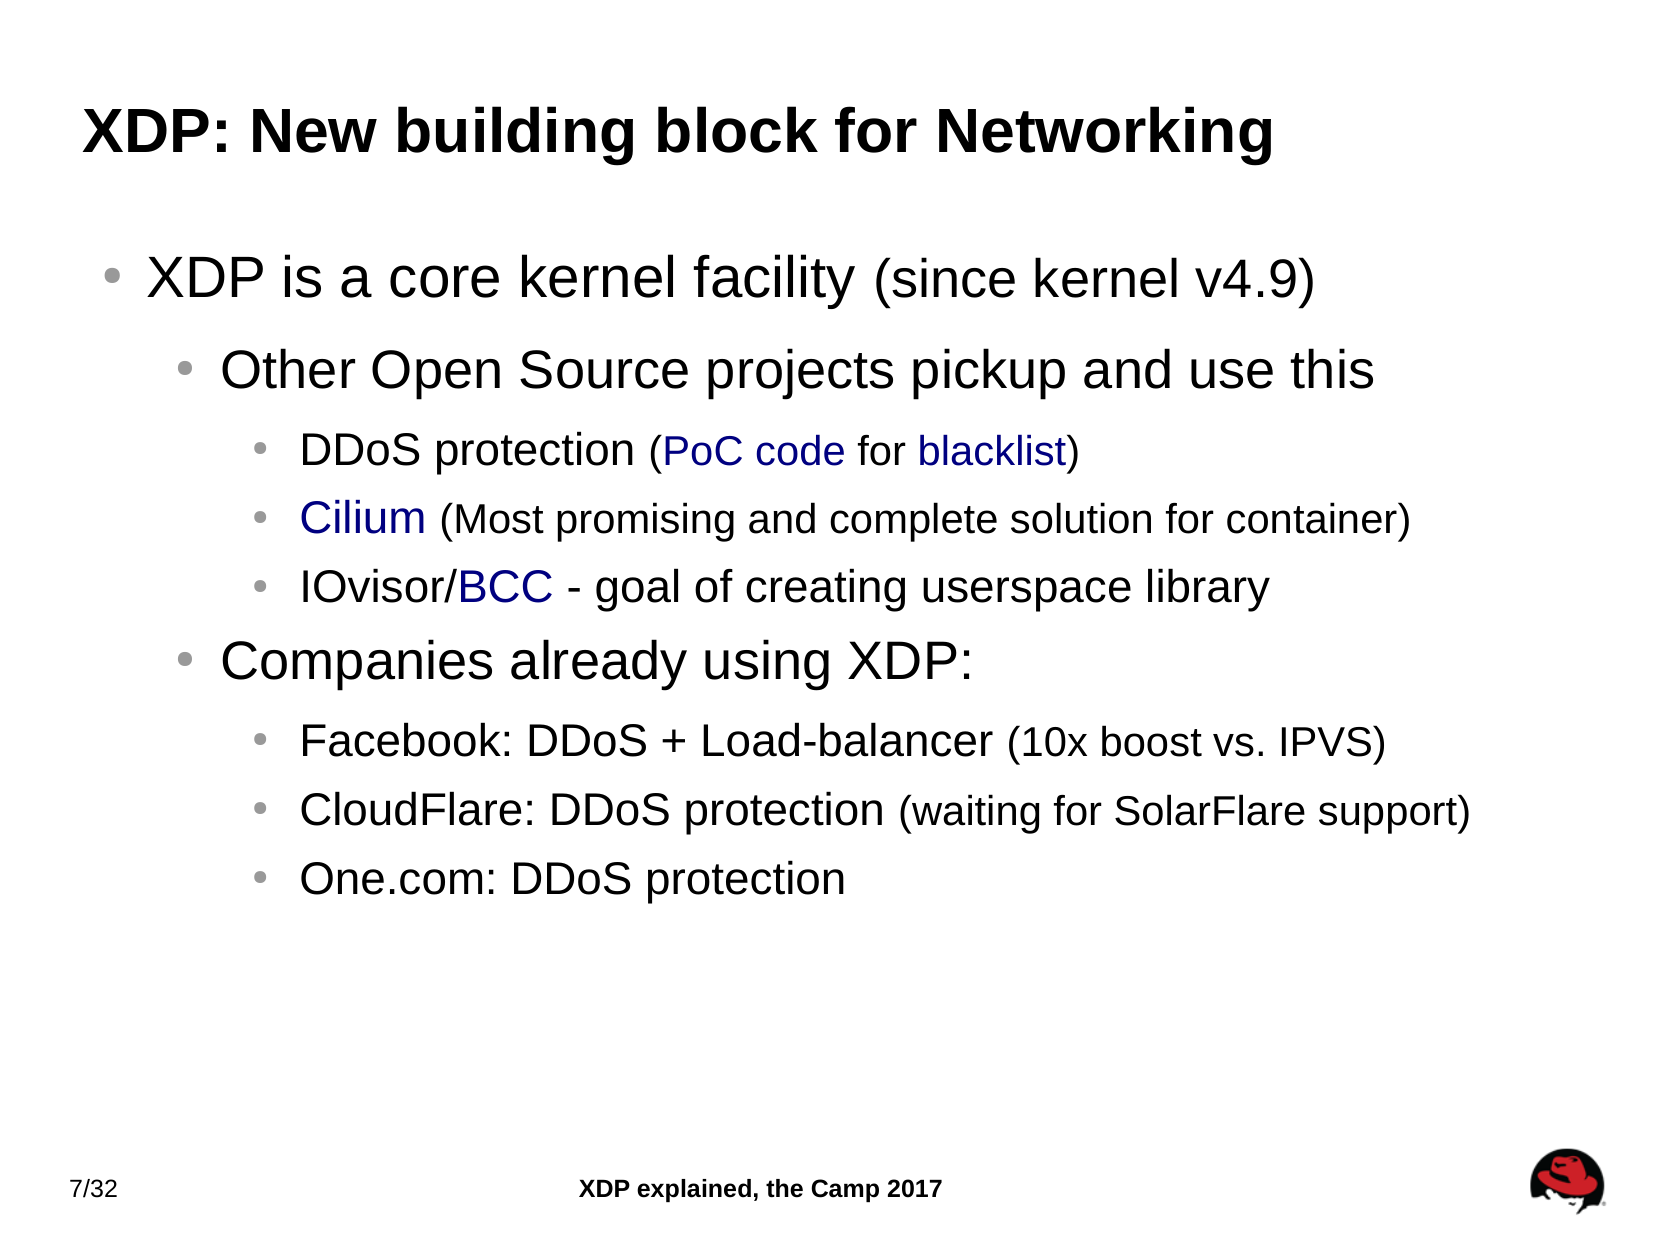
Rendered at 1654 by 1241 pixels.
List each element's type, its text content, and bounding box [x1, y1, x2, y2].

picture [1529, 1146, 1612, 1224]
list XDP is a core kernel facility (since kernel v4.9) Other Open Source projects pickup and use this DDoS protection (PoC code for blacklist) Cilium (Most promising and complete solution for container) IOvisor/BCC - goal of creating userspace library Companies already using XDP: Facebook: DDoS + Load-balancer (10x boost vs. IPVS) CloudFlare: DDoS protection (waiting for SolarFlare support) One.com: DDoS protection [86, 244, 1575, 1039]
title XDP: New building block for Networking [82, 37, 1571, 226]
